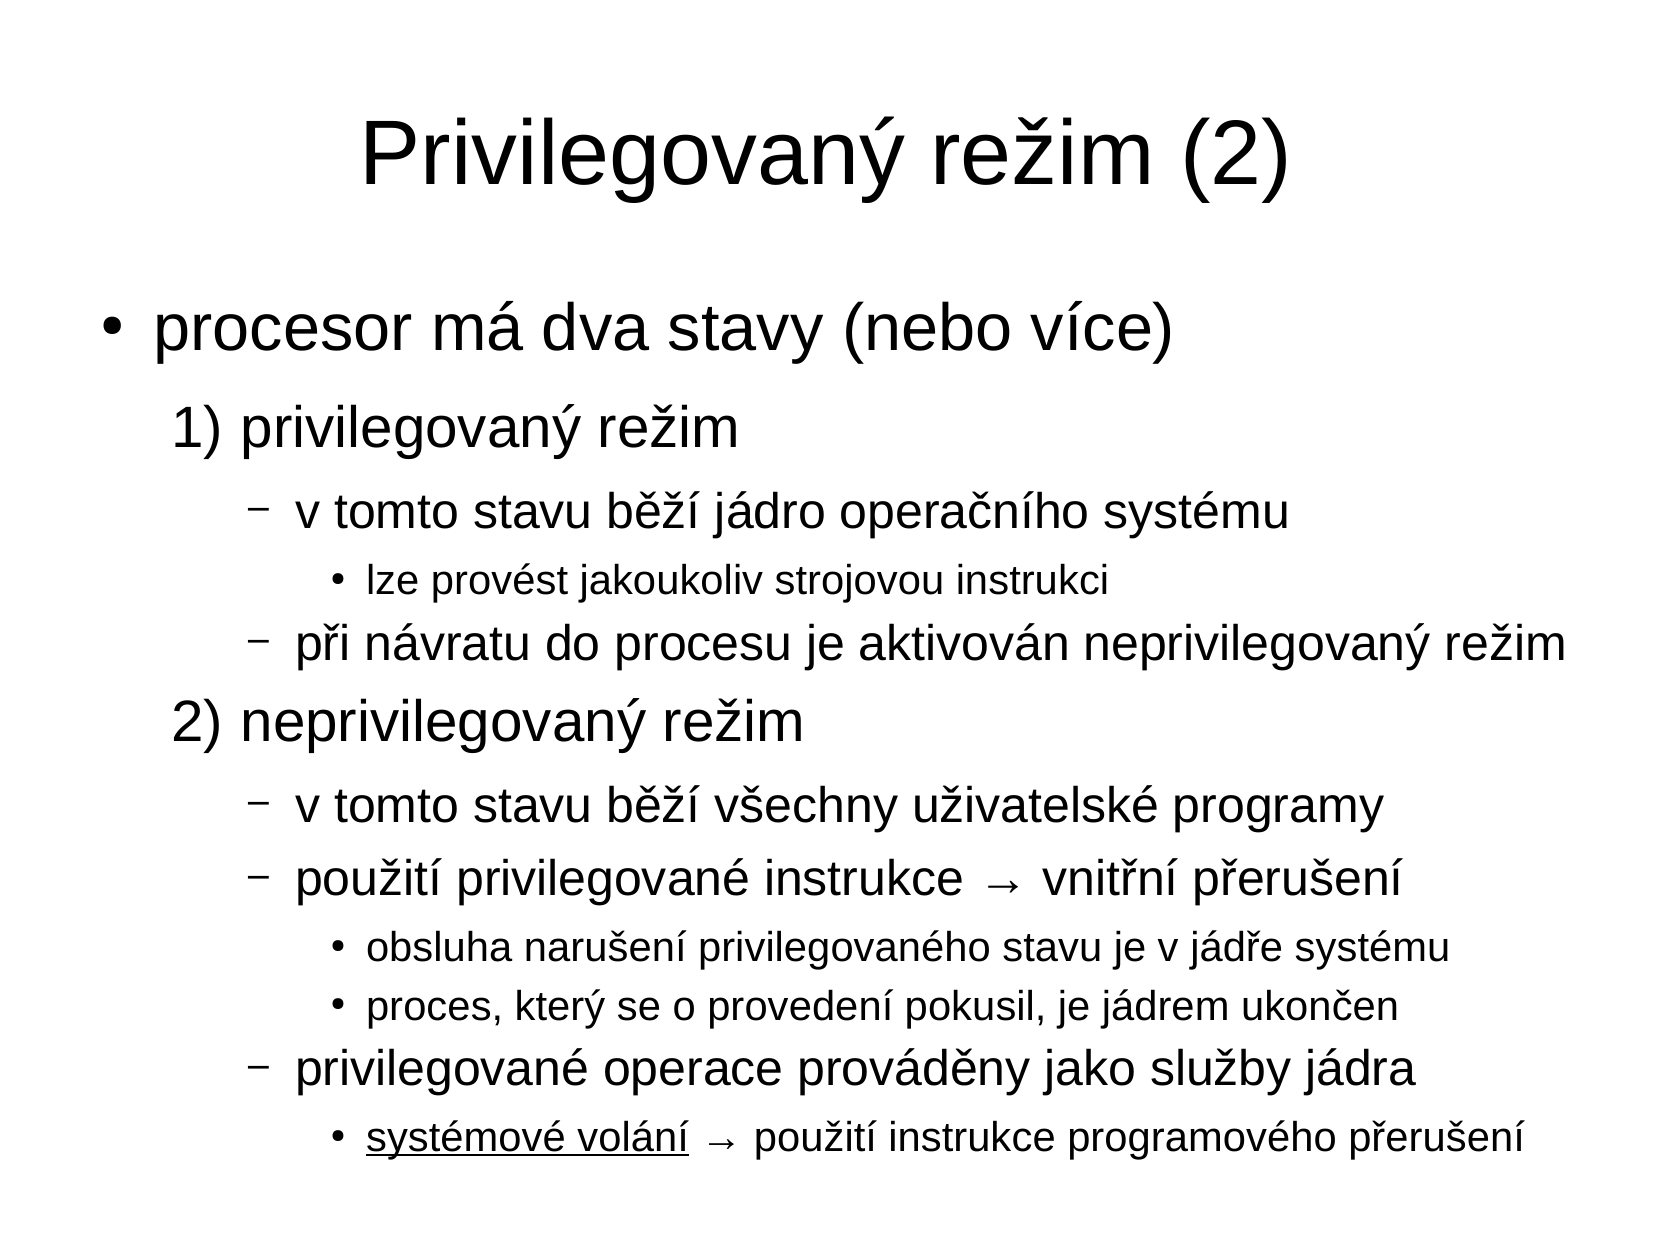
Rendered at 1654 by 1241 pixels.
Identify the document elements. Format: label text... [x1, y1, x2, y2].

title Privilegovaný režim (2) [82, 49, 1571, 257]
list procesor má dva stavy (nebo více) privilegovaný režim v tomto stavu běží jádro operačního systému lze provést jakoukoliv strojovou instrukci při návratu do procesu je aktivován neprivilegovaný režim neprivilegovaný režim v tomto stavu běží všechny uživatelské programy použití privilegované instrukce → vnitřní přerušení obsluha narušení privilegovaného stavu je v jádře systému proces, který se o provedení pokusil, je jádrem ukončen privilegované operace prováděny jako služby jádra systémové volání → použití instrukce programového přerušení [82, 290, 1571, 1162]
